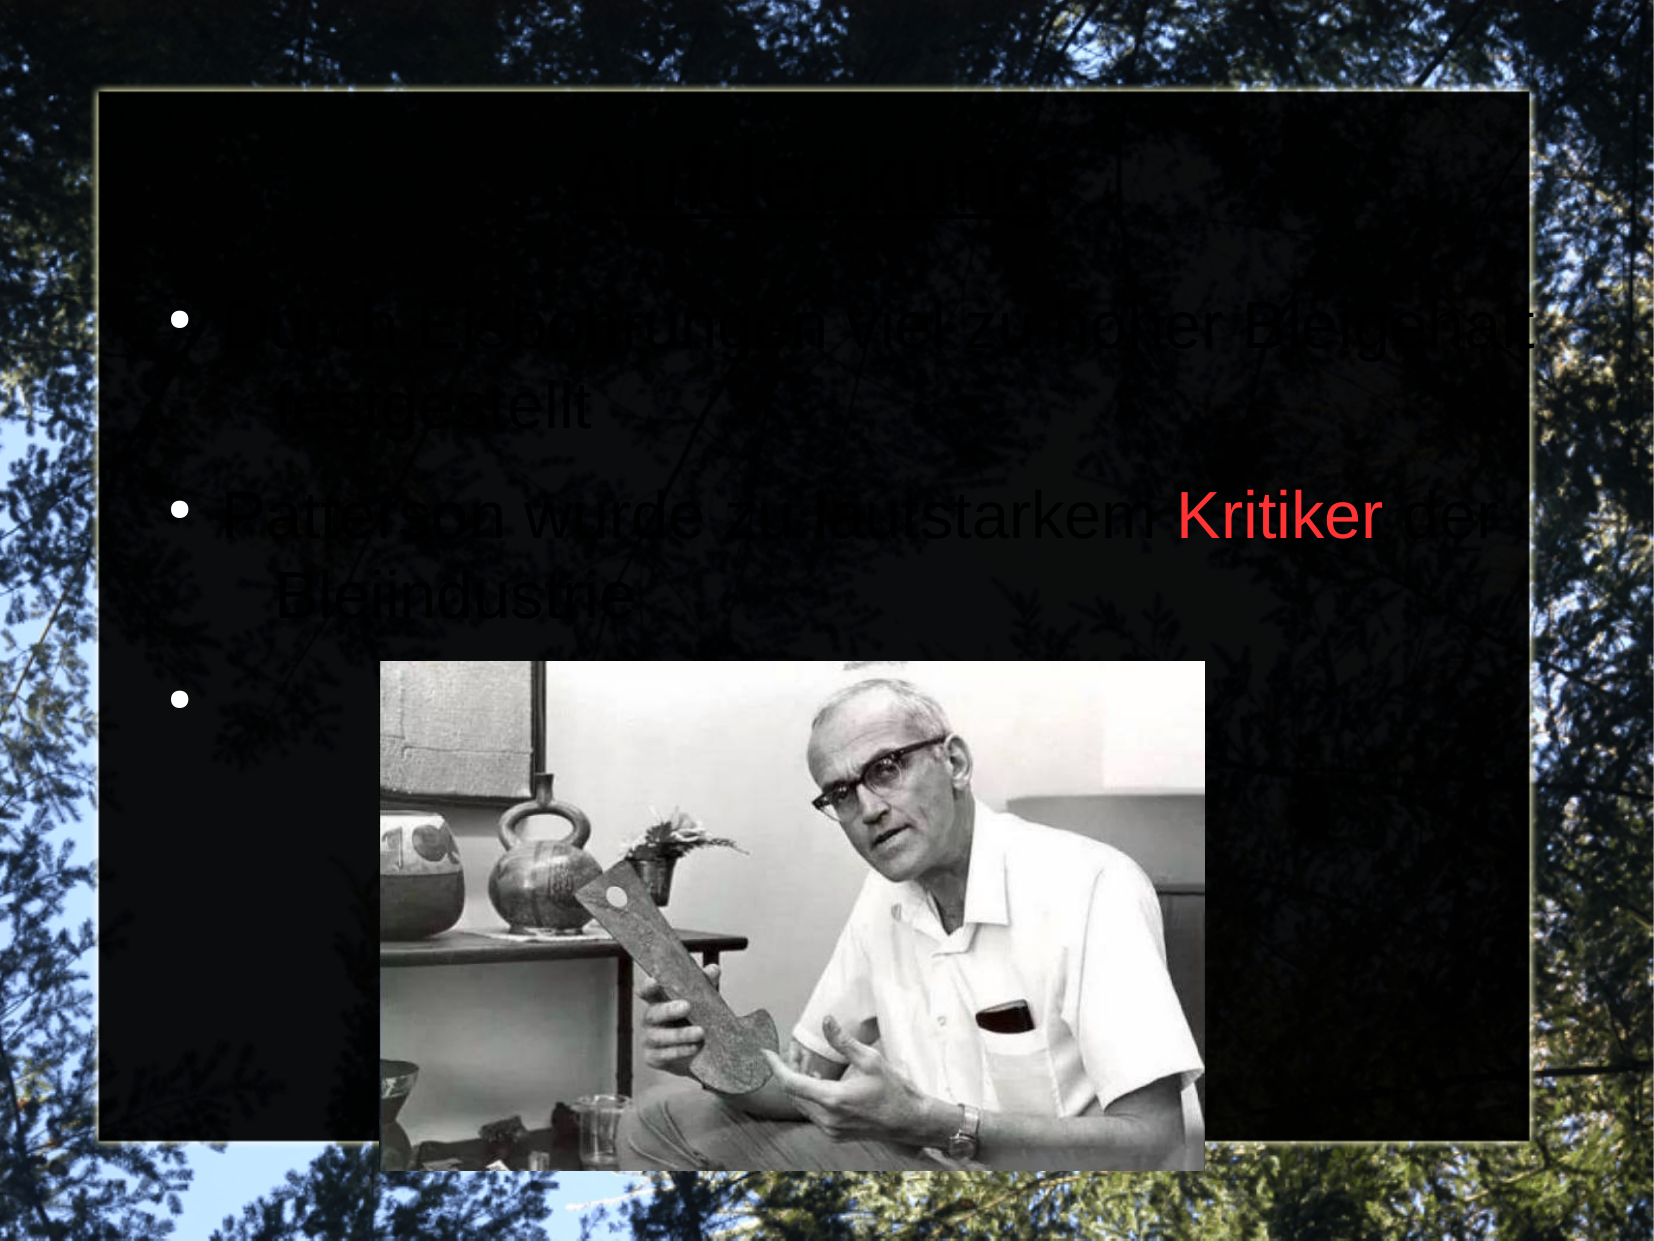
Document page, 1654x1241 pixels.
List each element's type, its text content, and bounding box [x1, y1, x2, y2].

picture [379, 661, 1205, 1171]
title Aufdeckung [88, 88, 1536, 257]
list Durch Eisbohrungen viel zu hoher Bleigehalt festgestellt Patterson wurde zu lautstarkem Kritiker der Bleiindustrie [132, 281, 1580, 1114]
